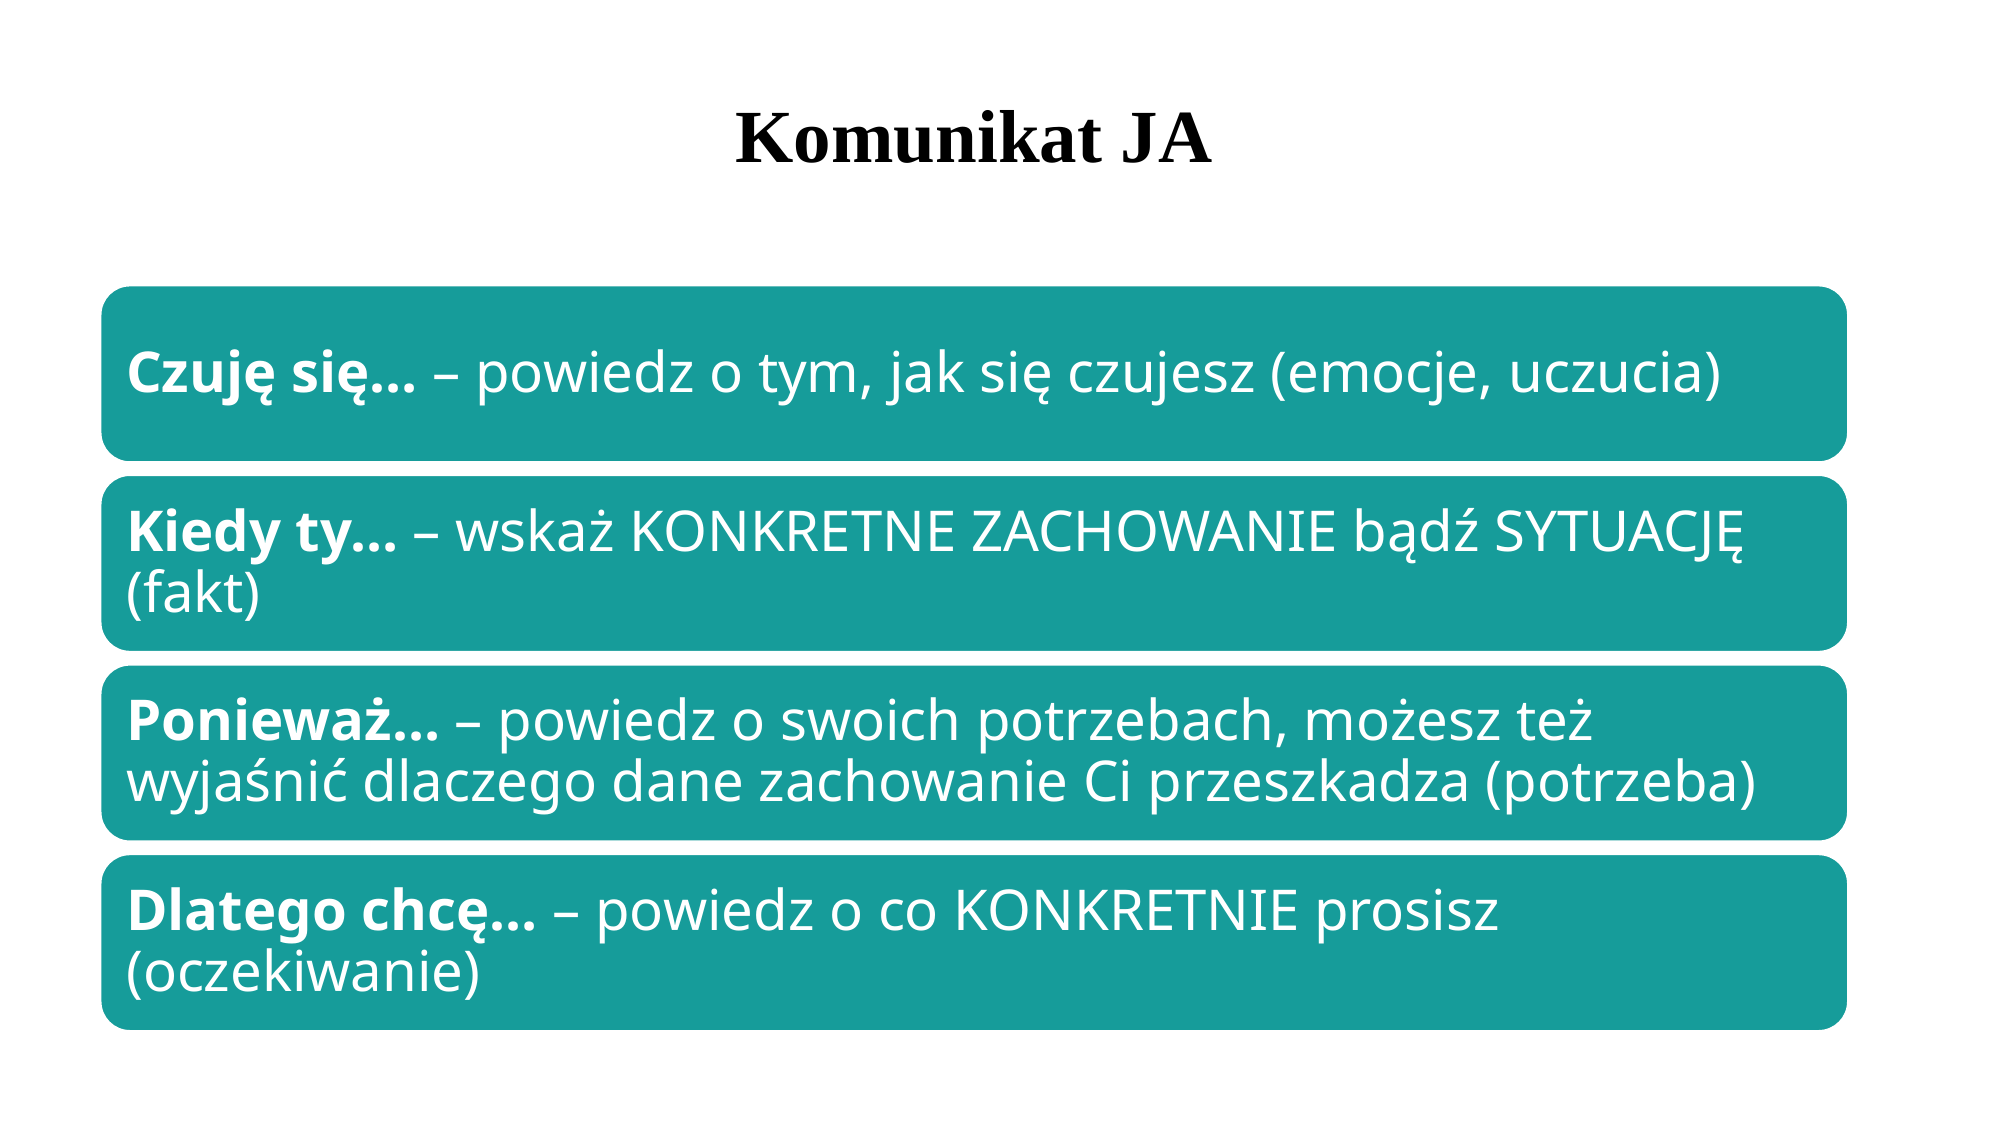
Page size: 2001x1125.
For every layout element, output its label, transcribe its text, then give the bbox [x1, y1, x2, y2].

text_box Kiedy ty… – wskaż KONKRETNE ZACHOWANIE bądź SYTUACJĘ (fakt) [100, 474, 1849, 652]
text_box Czuję się… – powiedz o tym, jak się czujesz (emocje, uczucia) [100, 285, 1849, 463]
text_box Dlatego chcę… – powiedz o co KONKRETNIE prosisz (oczekiwanie) [100, 854, 1849, 1032]
text_box Ponieważ… – powiedz o swoich potrzebach, możesz też wyjaśnić dlaczego dane zachowanie Ci przeszkadza (potrzeba) [100, 664, 1849, 842]
title Komunikat JA [100, 90, 1849, 276]
